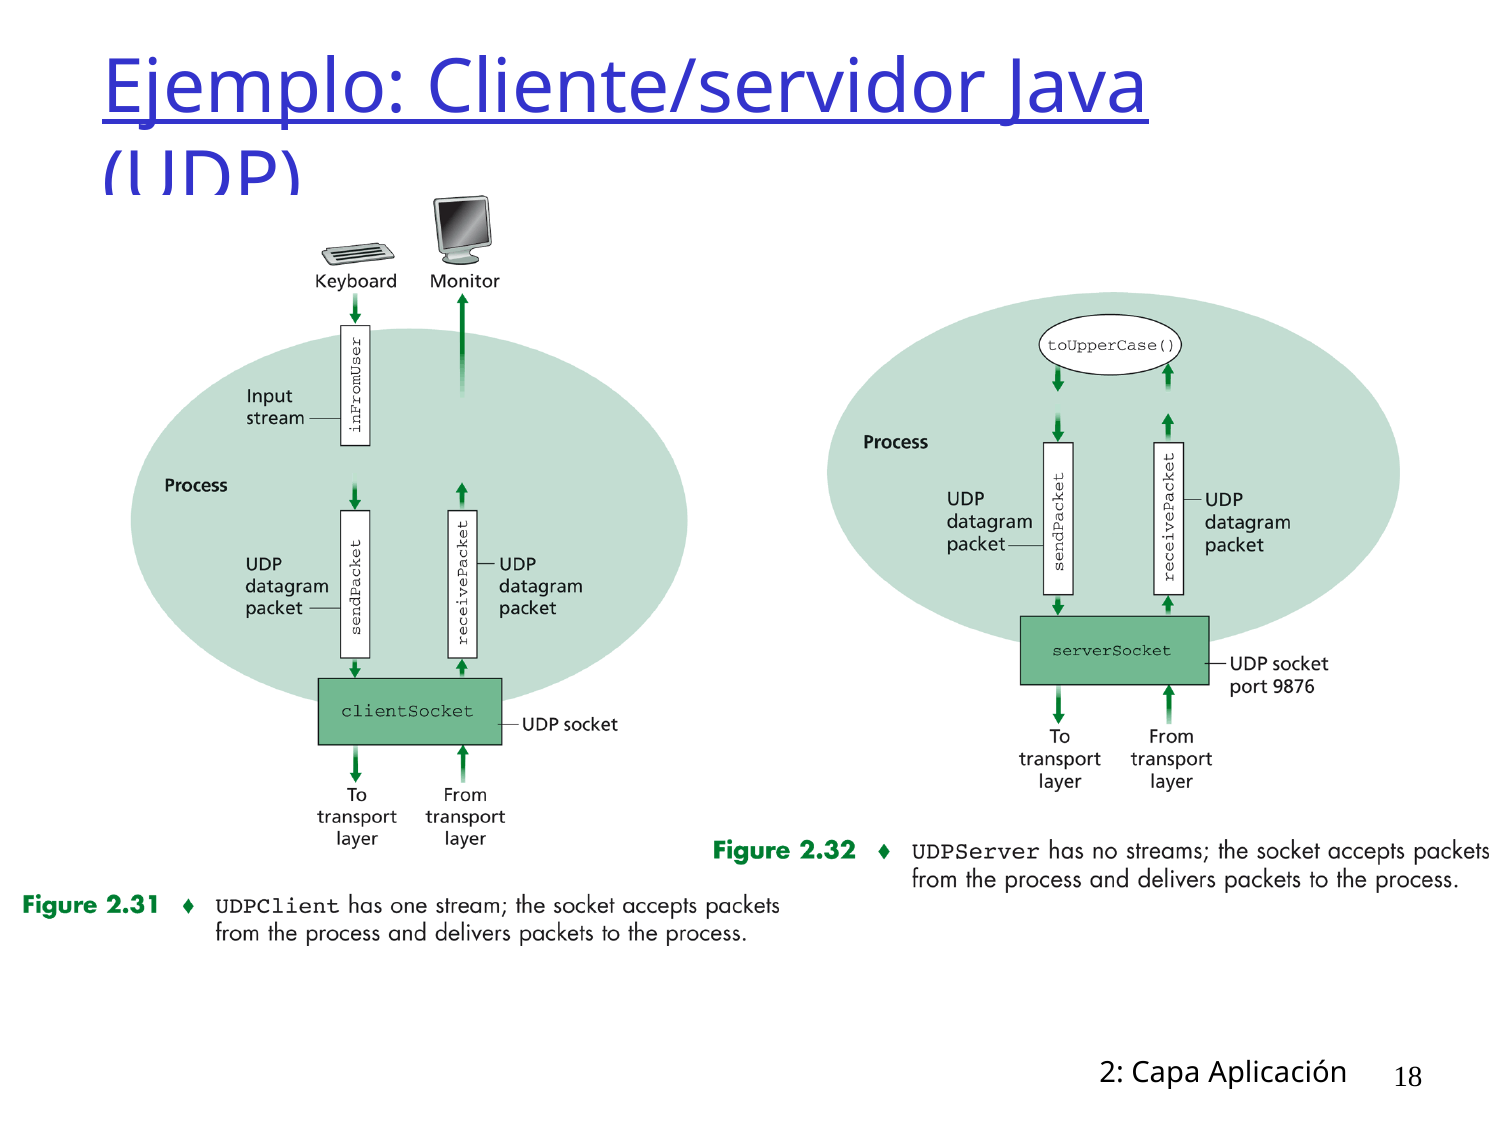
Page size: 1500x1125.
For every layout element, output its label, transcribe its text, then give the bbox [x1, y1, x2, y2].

picture [23, 195, 1489, 946]
title Ejemplo: Cliente/servidor Java (UDP)‏ [87, 37, 1363, 225]
